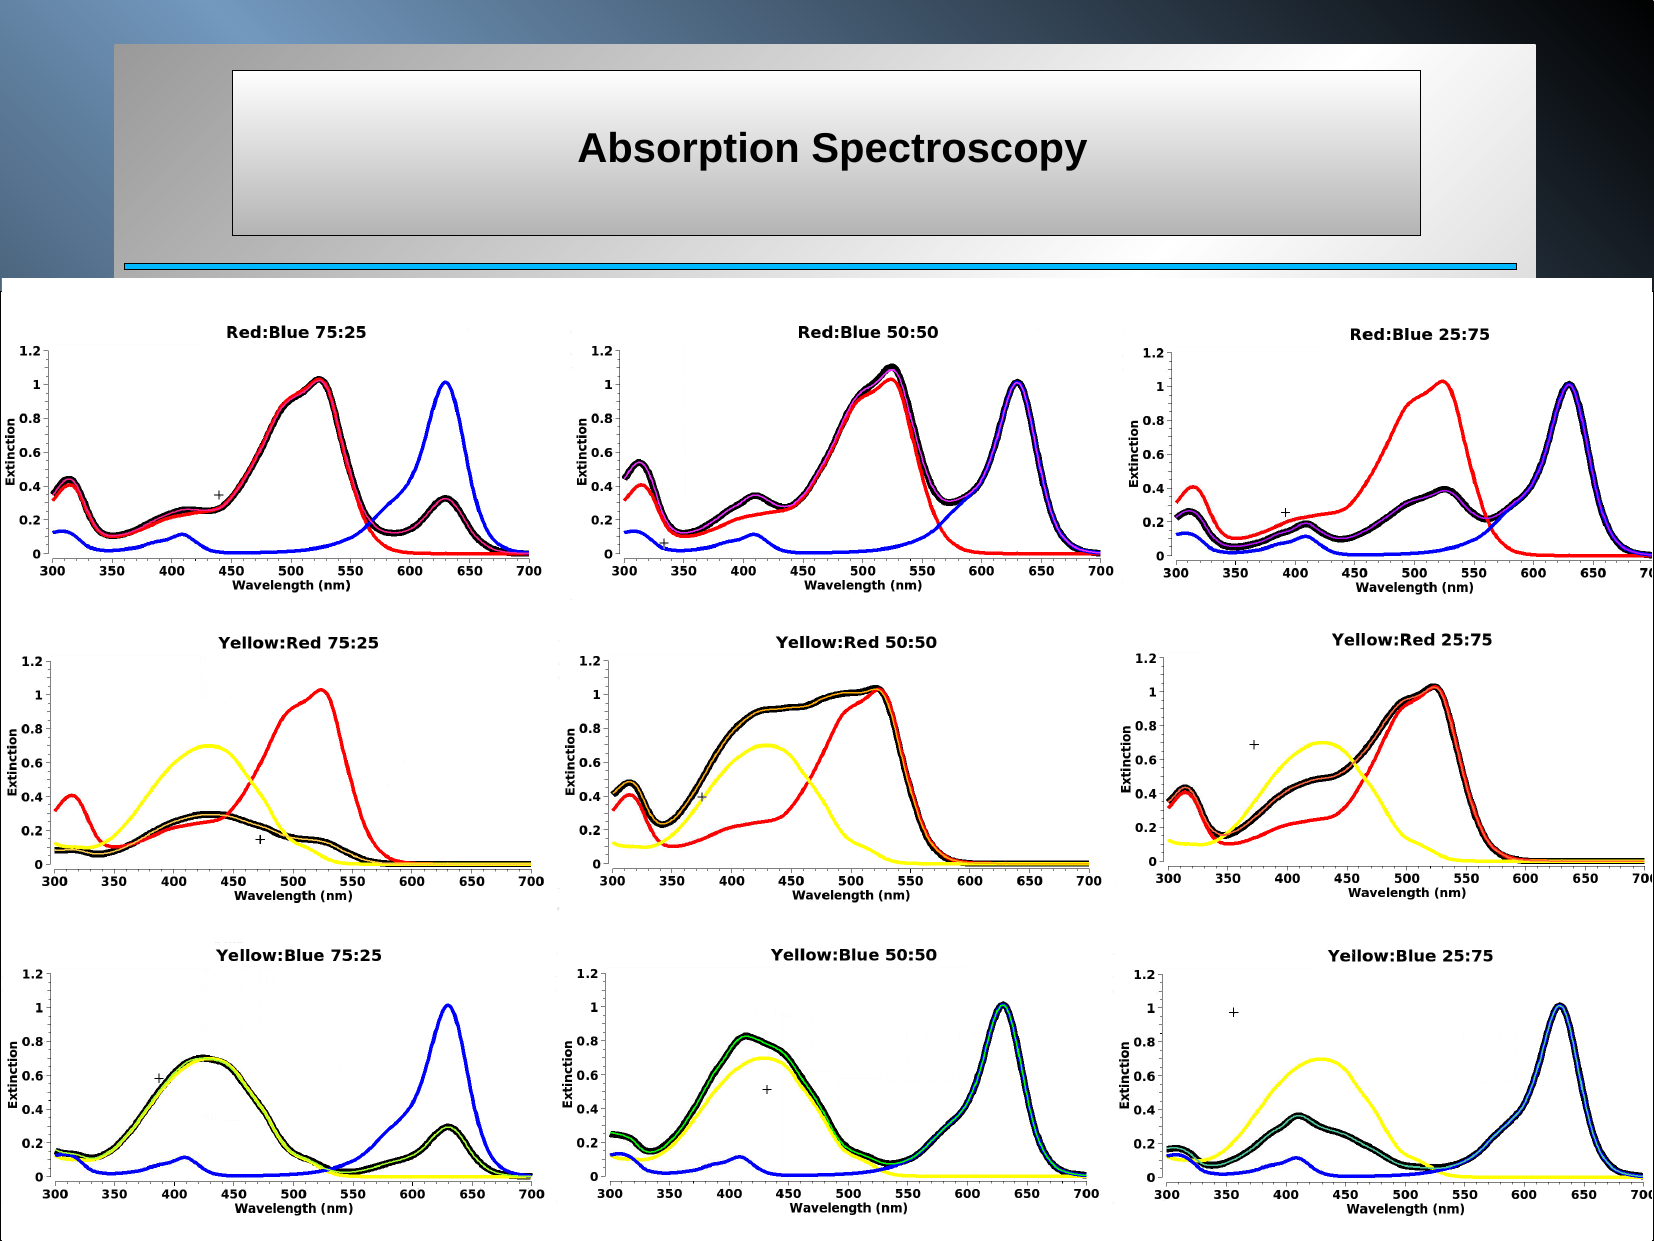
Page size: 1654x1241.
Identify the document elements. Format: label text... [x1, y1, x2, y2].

text_box [124, 263, 1517, 270]
text_box Absorption Spectroscopy [280, 124, 1385, 187]
picture [1, 278, 1652, 1241]
text_box [232, 70, 1421, 236]
